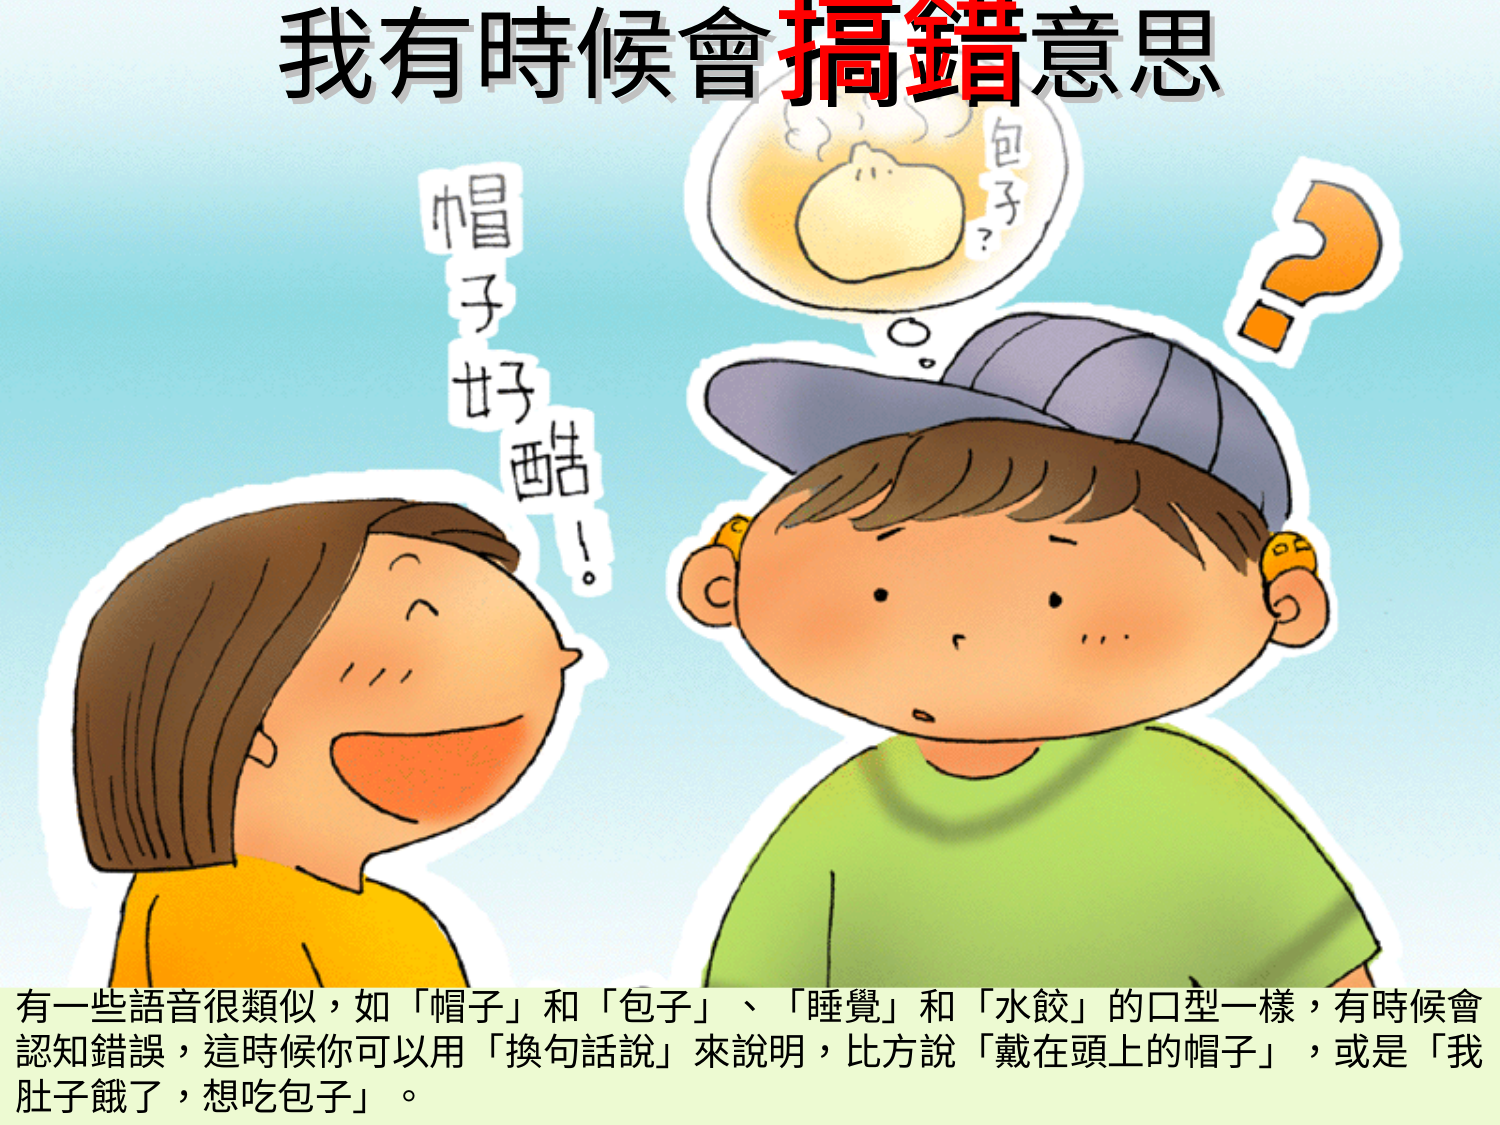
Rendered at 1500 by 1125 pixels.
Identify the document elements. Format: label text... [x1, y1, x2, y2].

subtitle 有一些語音很類似，如「帽子」和「包子」、「睡覺」和「水餃」的口型一樣，有時候會認知錯誤，這時候你可以用「換句話說」來說明，比方說「戴在頭上的帽子」，或是「我肚子餓了，想吃包子」。 [0, 987, 1500, 1125]
picture [0, 0, 1500, 987]
title 我有時候會搞錯意思 [249, 0, 1251, 125]
